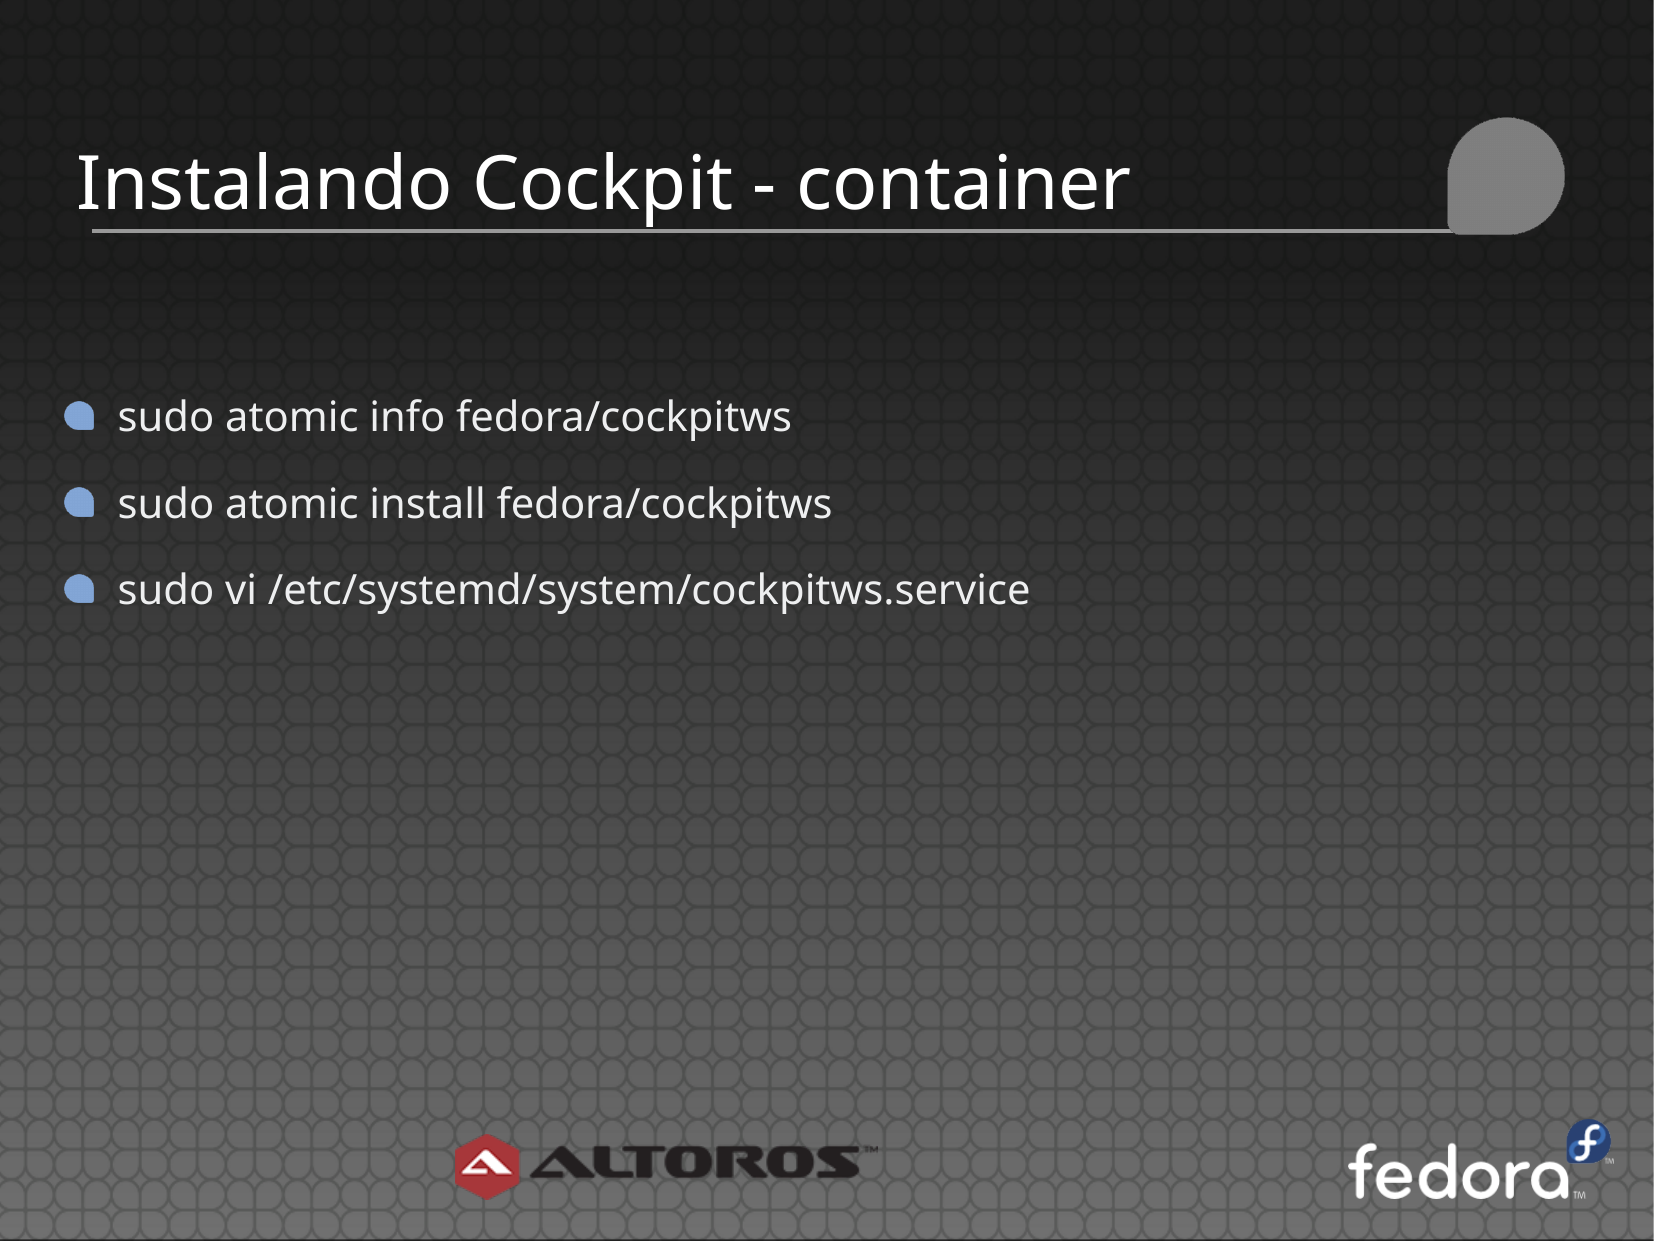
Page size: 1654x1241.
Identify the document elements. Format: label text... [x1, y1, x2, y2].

picture [455, 1134, 878, 1200]
title Instalando Cockpit - container [76, 112, 1566, 249]
picture [0, 0, 1654, 1241]
list sudo atomic info fedora/cockpitws sudo atomic install fedora/cockpitws sudo vi /etc/systemd/system/cockpitws.service [46, 300, 1536, 1241]
